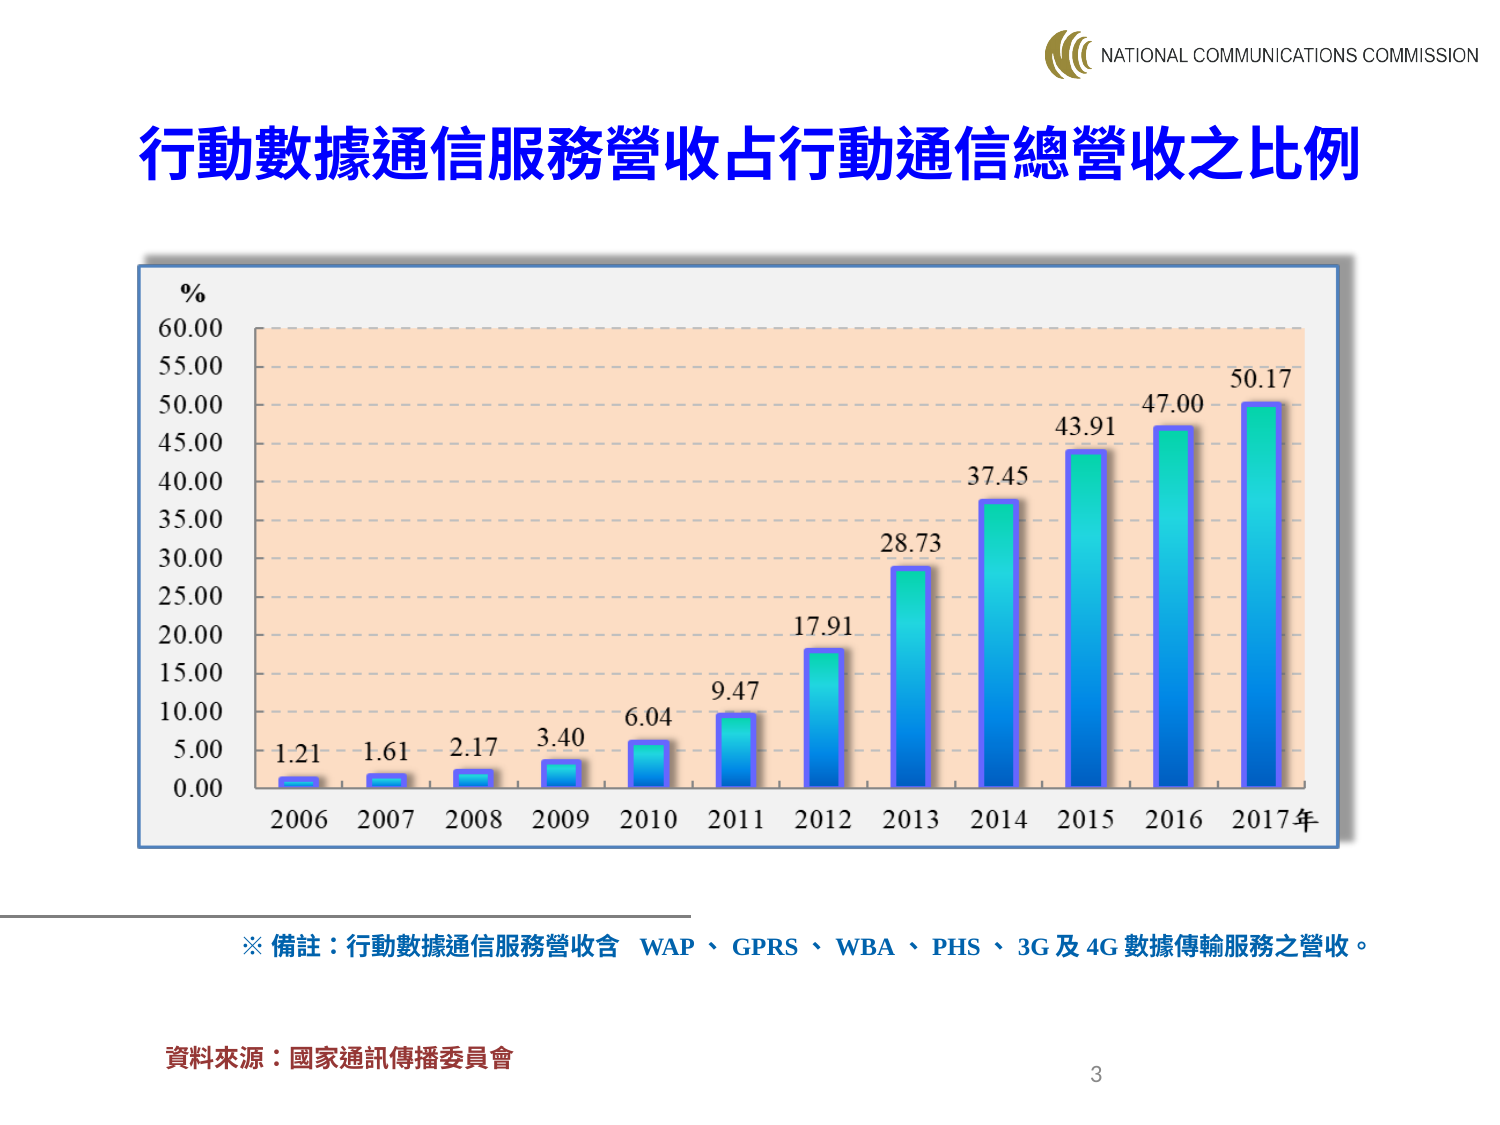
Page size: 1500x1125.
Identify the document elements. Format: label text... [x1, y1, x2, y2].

text_box 3 [1074, 1042, 1426, 1103]
picture [135, 245, 1365, 851]
text_box ※備註：行動數據通信服務營收含 WAP、GPRS、WBA、PHS、3G及4G數據傳輸服務之營收。 [0, 916, 1471, 969]
picture [1045, 30, 1479, 79]
text_box 資料來源：國家通訊傳播委員會 [0, 1035, 703, 1081]
text_box 行動數據通信服務營收占行動通信總營收之比例 [0, 90, 1500, 216]
